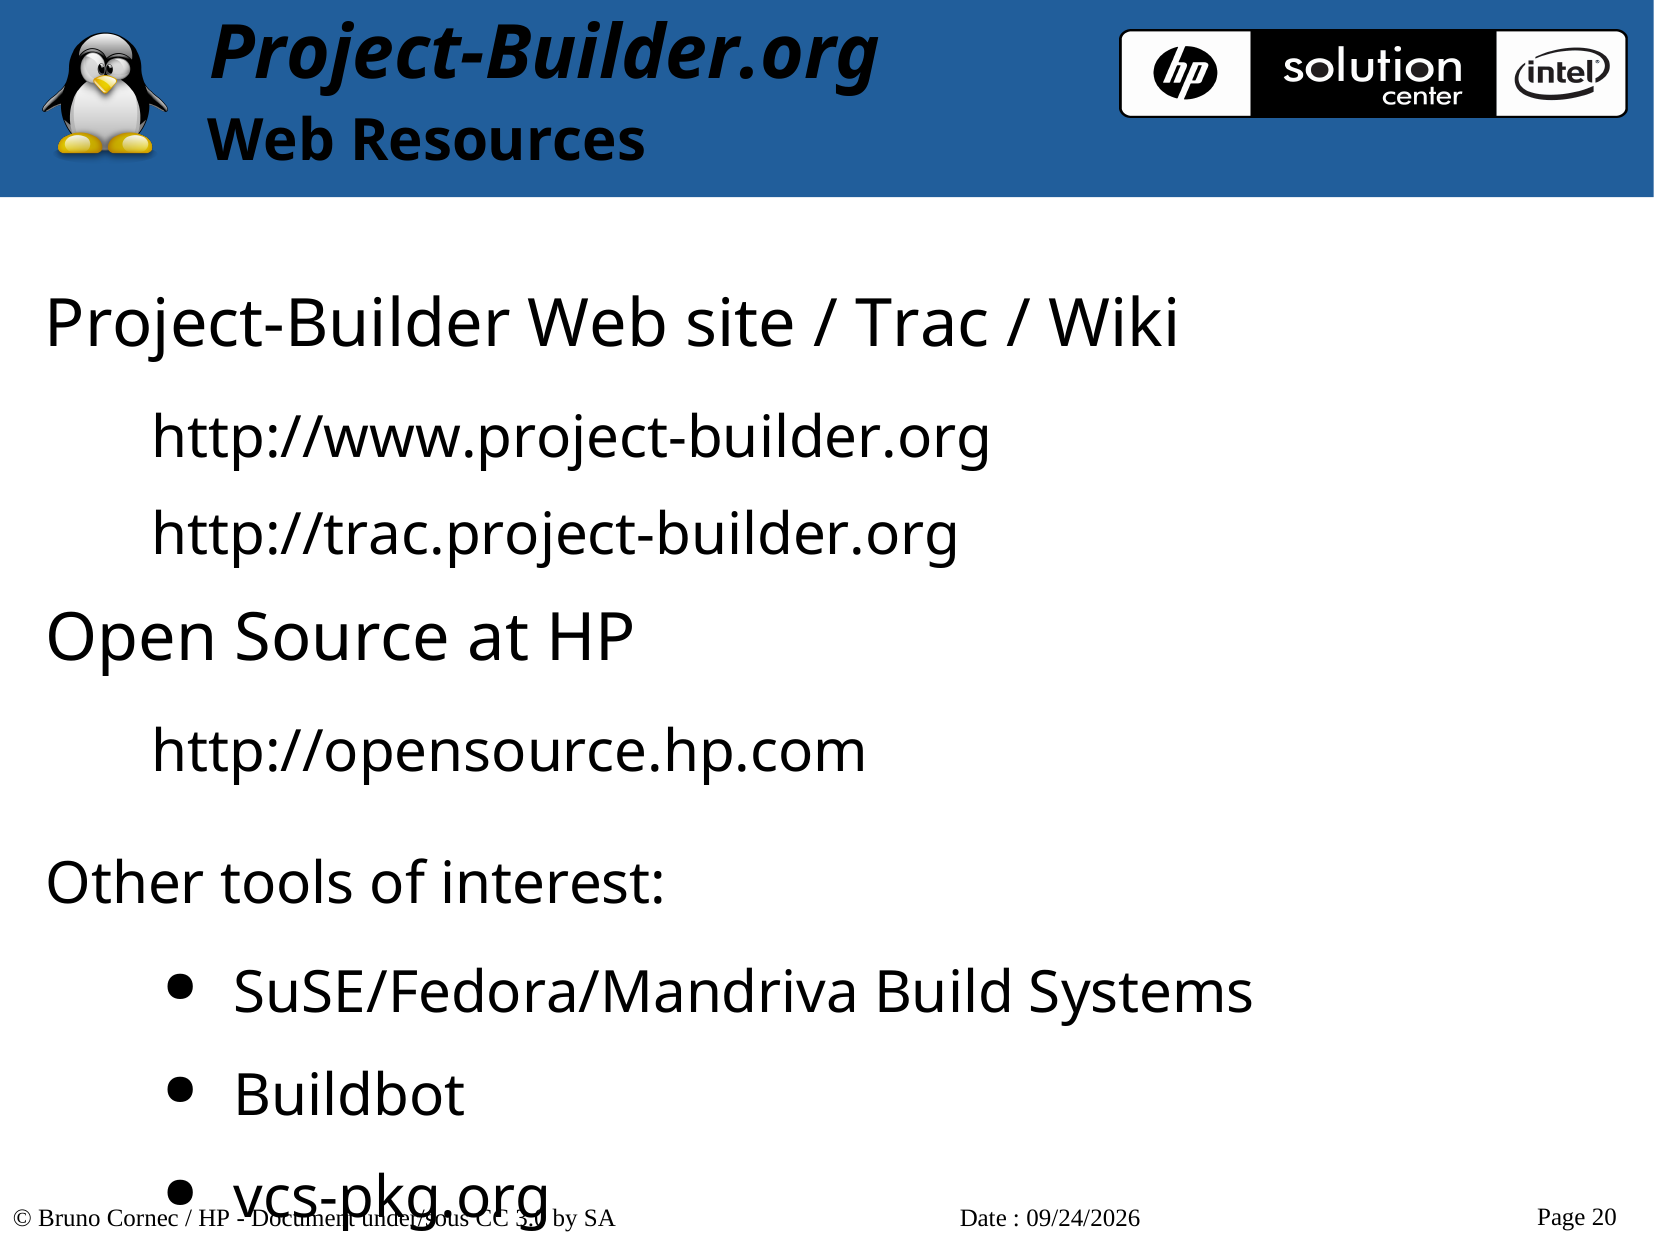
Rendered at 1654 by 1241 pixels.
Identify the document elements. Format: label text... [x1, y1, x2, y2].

title Web Resources [207, 59, 1177, 221]
list Project-Builder Web site / Trac / Wiki http://www.project-builder.org http://trac.project-builder.org Open Source at HP http://opensource.hp.com Other tools of interest: SuSE/Fedora/Mandriva Build Systems Buildbot vcs-pkg.org [44, 274, 1624, 1241]
picture [1119, 29, 1628, 118]
picture [42, 29, 168, 167]
